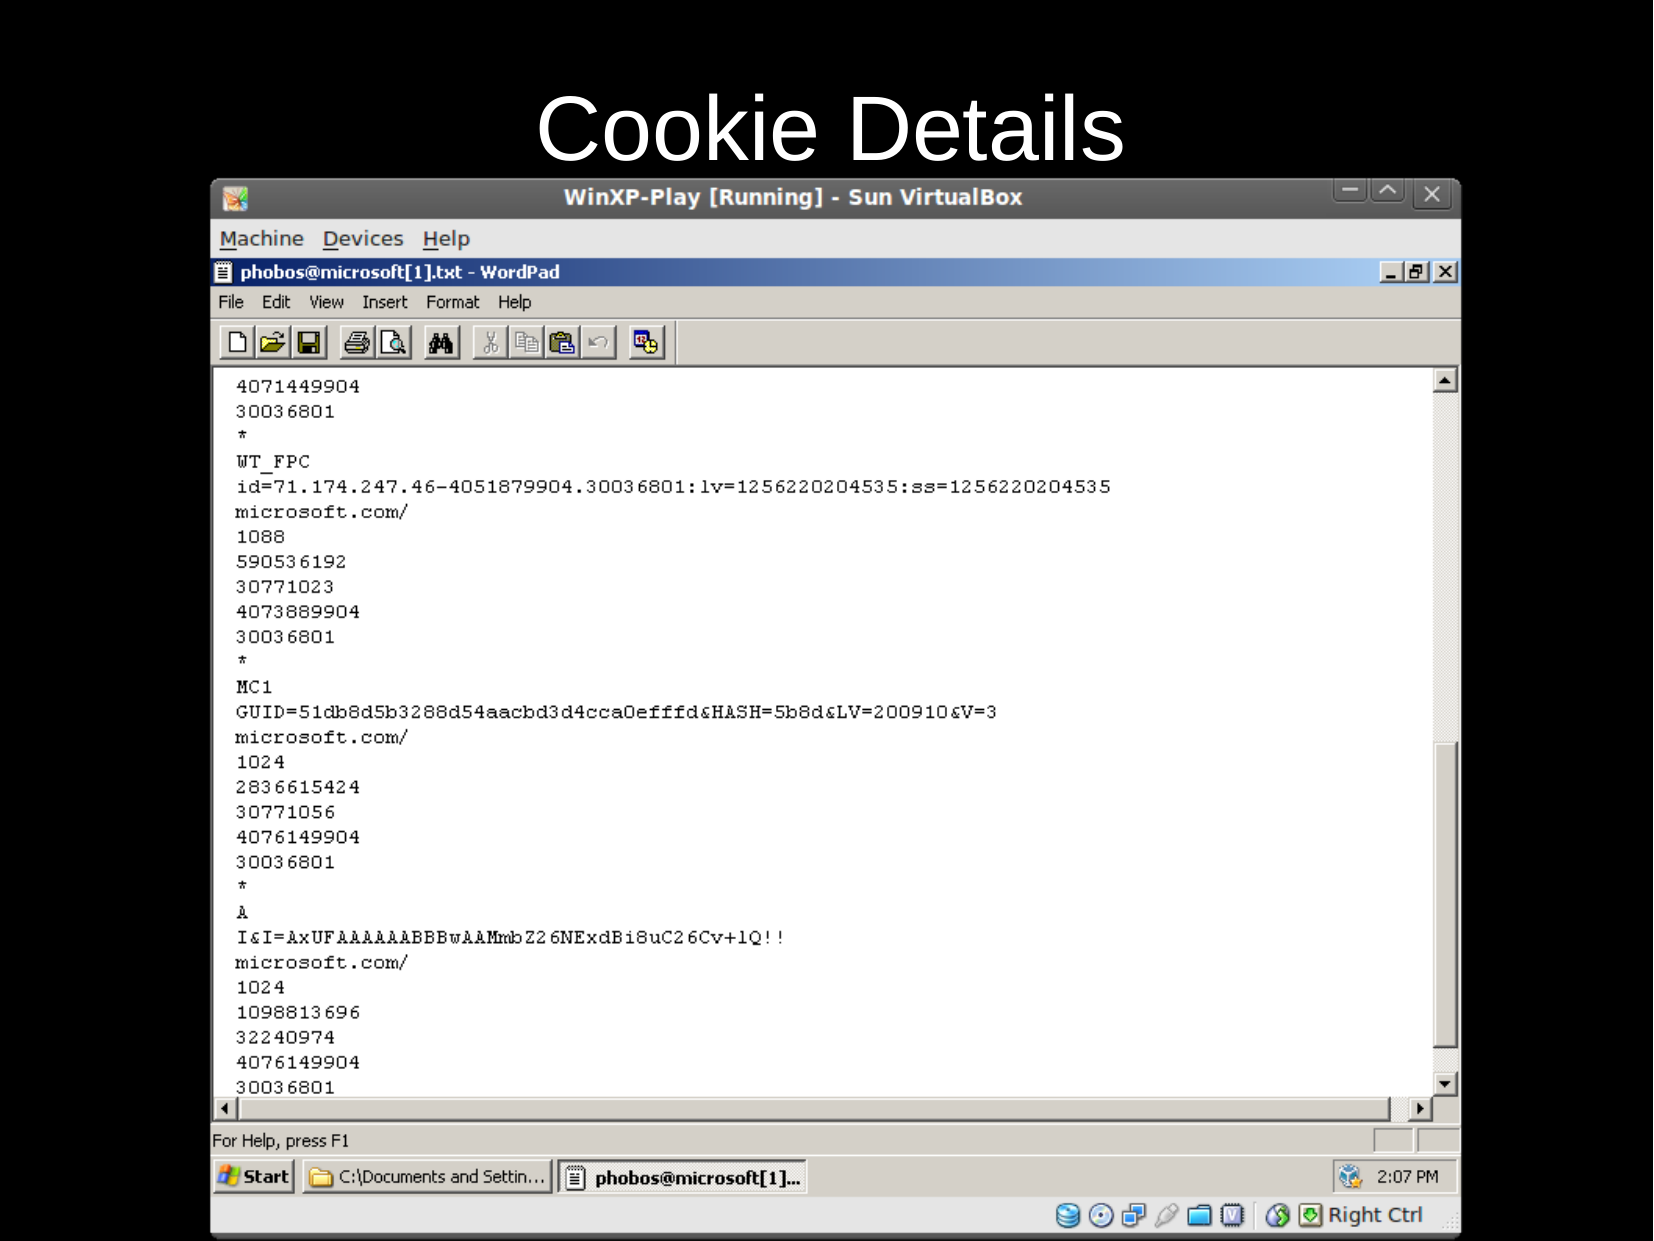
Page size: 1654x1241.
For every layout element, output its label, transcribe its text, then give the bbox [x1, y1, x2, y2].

title Cookie Details [87, 32, 1576, 226]
picture [209, 177, 1463, 1241]
